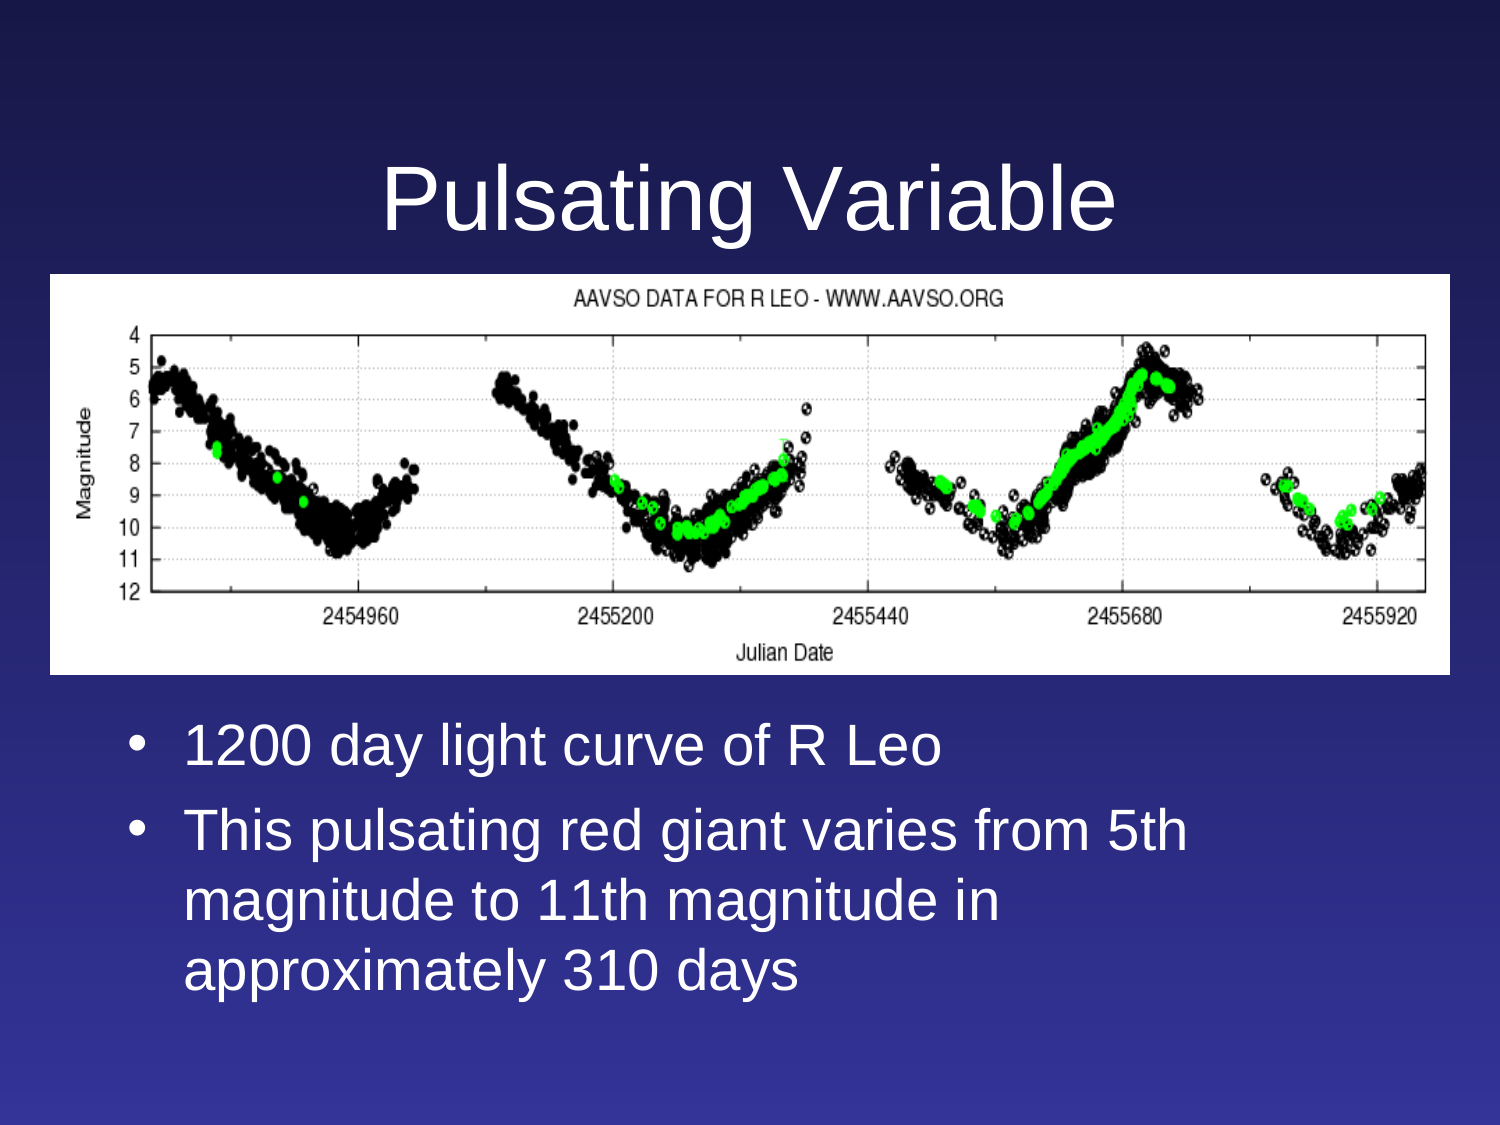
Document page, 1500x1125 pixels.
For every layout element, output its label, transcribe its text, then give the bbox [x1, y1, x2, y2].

list 1200 day light curve of R Leo This pulsating red giant varies from 5th magnitude to 11th magnitude in approximately 310 days [112, 699, 1388, 1026]
title Pulsating Variable [112, 99, 1388, 274]
picture [50, 274, 1450, 676]
